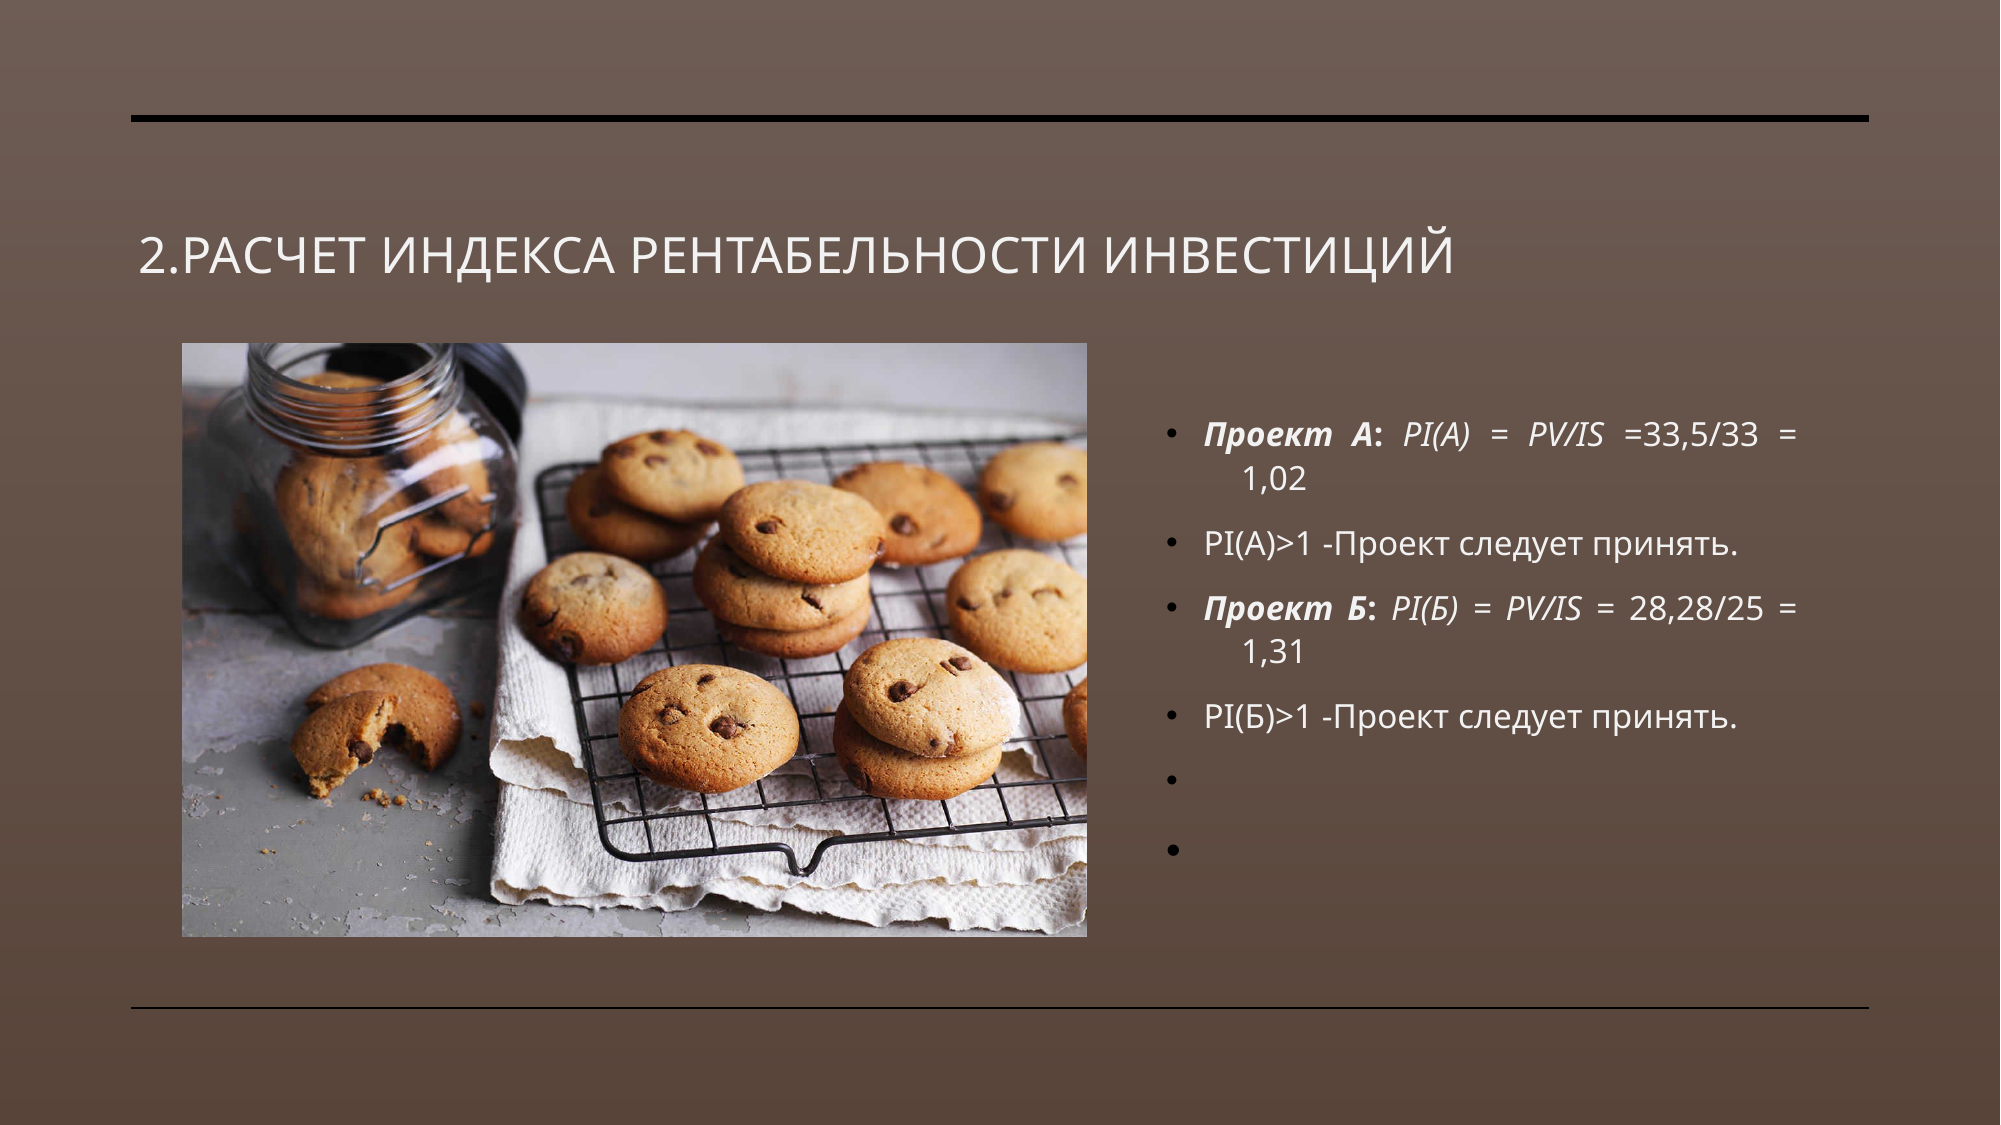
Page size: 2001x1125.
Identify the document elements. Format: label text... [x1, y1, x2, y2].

title 2.рАСЧЕТ ИНДЕКСА РЕНТАБЕЛЬНОСТИ ИНВЕСТИЦИЙ [123, 146, 1877, 361]
picture [182, 343, 1087, 937]
list Проект А: PI(A) = PV/IS =33,5/33 = 1,02 PI(A)>1 -Проект следует принять. Проект Б: PI(Б) = PV/IS = 28,28/25 = 1,31 PI(Б)>1 -Проект следует принять. [1150, 402, 1813, 747]
